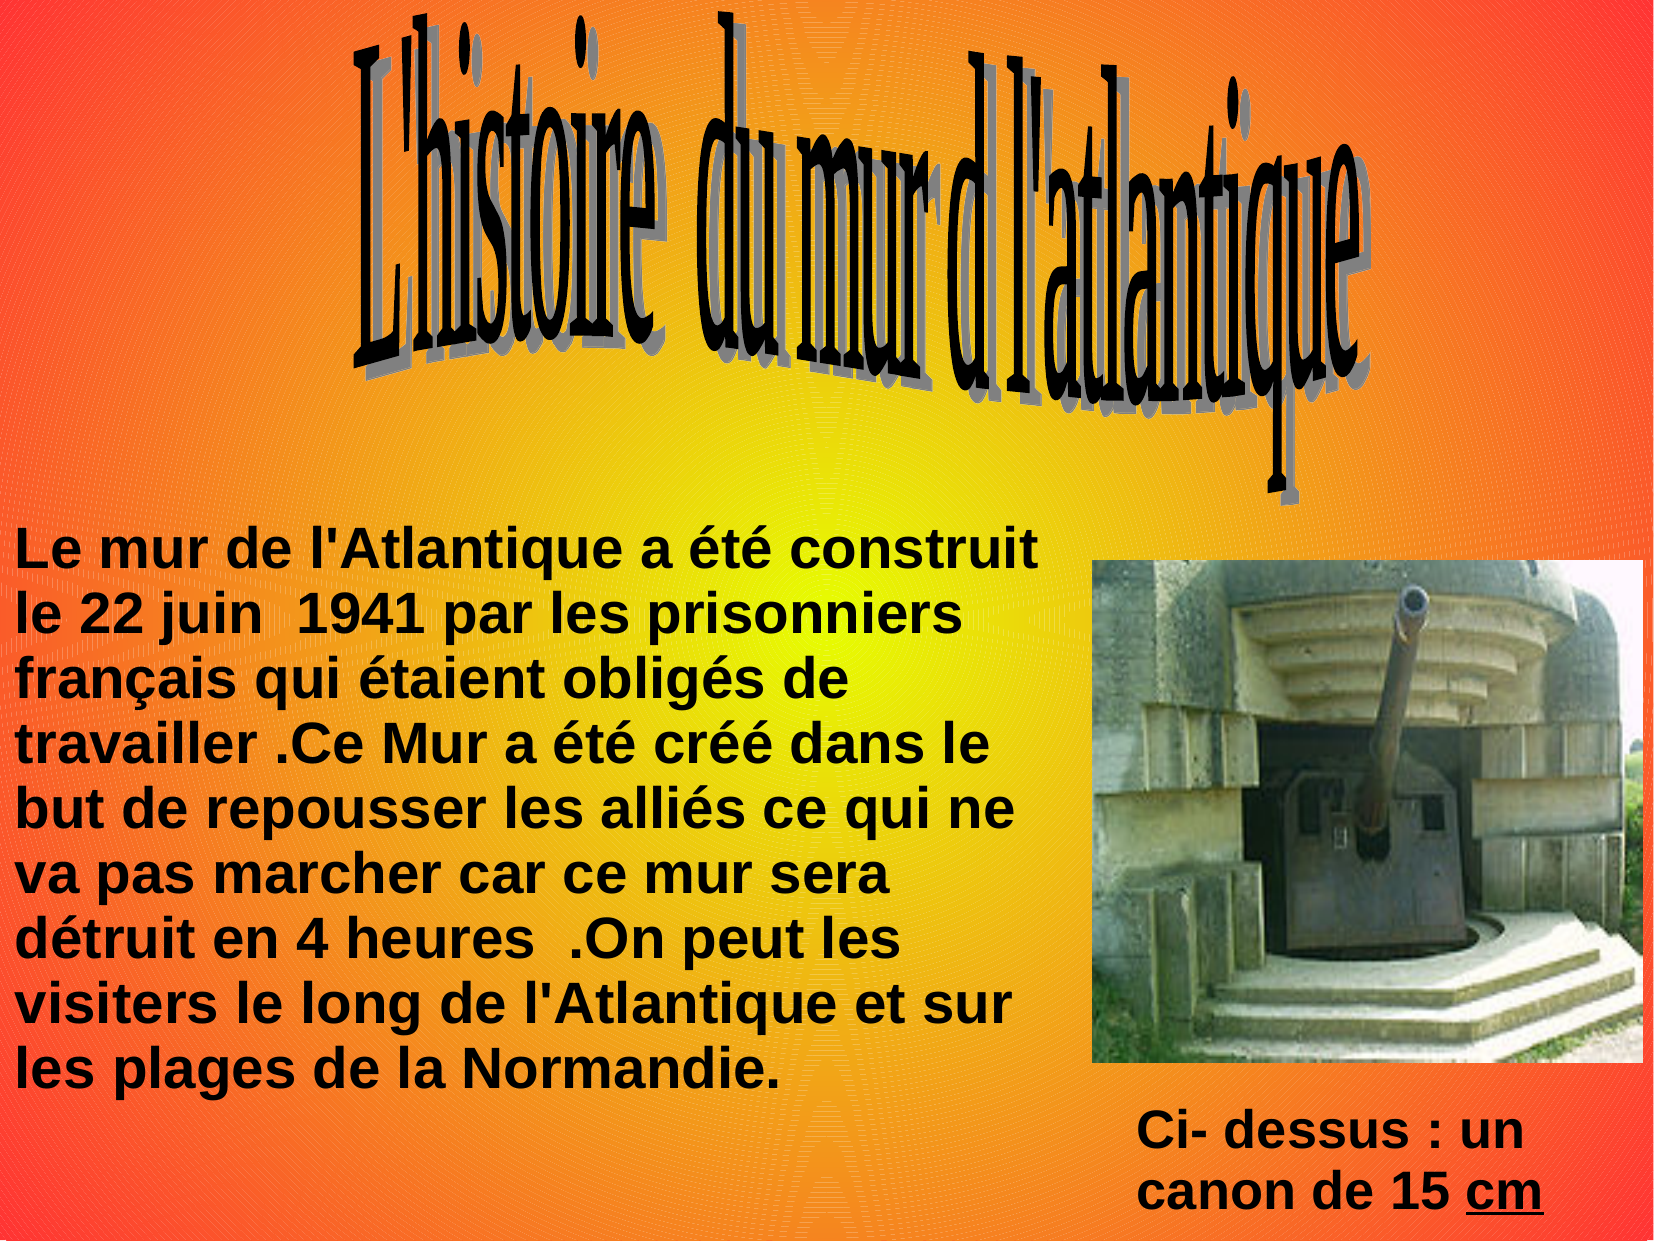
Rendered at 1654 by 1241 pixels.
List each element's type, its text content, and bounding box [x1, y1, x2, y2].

text_box L'histoire du mur d l'atlantique [570, 109, 620, 337]
text_box L'histoire du mur d l'atlantique [478, 111, 506, 343]
text_box L'histoire du mur d l'atlantique [1007, 56, 1029, 393]
text_box Ci- dessus : un canon de 15 cm [1121, 1092, 1654, 1232]
text_box L'histoire du mur d l'atlantique [1045, 169, 1081, 400]
text_box L'histoire du mur d l'atlantique [621, 111, 654, 343]
text_box L'histoire du mur d l'atlantique [531, 107, 569, 340]
text_box L'histoire du mur d l'atlantique [1078, 65, 1123, 404]
text_box L'histoire du mur d l'atlantique [1200, 126, 1244, 402]
text_box L'histoire du mur d l'atlantique [697, 11, 738, 351]
text_box L'histoire du mur d l'atlantique [413, 14, 476, 351]
picture [1092, 560, 1643, 1063]
text_box L'histoire du mur d l'atlantique [736, 127, 778, 356]
text_box Le mur de l'Atlantique a été construit le 22 juin 1941 par les prisonniers français qui étaient obligés de travailler .Ce Mur a été créé dans le but de repousser les alliés ce qui ne va pas marcher car ce mur sera détruit en 4 heures .On peut les visiters le long de l'Atlantique et sur les plages de la Normandie. [0, 508, 1093, 1123]
text_box L'histoire du mur d l'atlantique [506, 65, 531, 341]
text_box L'histoire du mur d l'atlantique [1326, 144, 1359, 377]
text_box L'histoire du mur d l'atlantique [1031, 77, 1041, 191]
text_box L'histoire du mur d l'atlantique [1284, 157, 1326, 389]
text_box L'histoire du mur d l'atlantique [948, 51, 989, 390]
text_box L'histoire du mur d l'atlantique [797, 135, 863, 369]
text_box L'histoire du mur d l'atlantique [354, 45, 400, 368]
text_box L'histoire du mur d l'atlantique [1125, 172, 1202, 405]
text_box L'histoire du mur d l'atlantique [402, 36, 411, 151]
text_box L'histoire du mur d l'atlantique [1246, 156, 1286, 493]
text_box L'histoire du mur d l'atlantique [859, 147, 927, 379]
